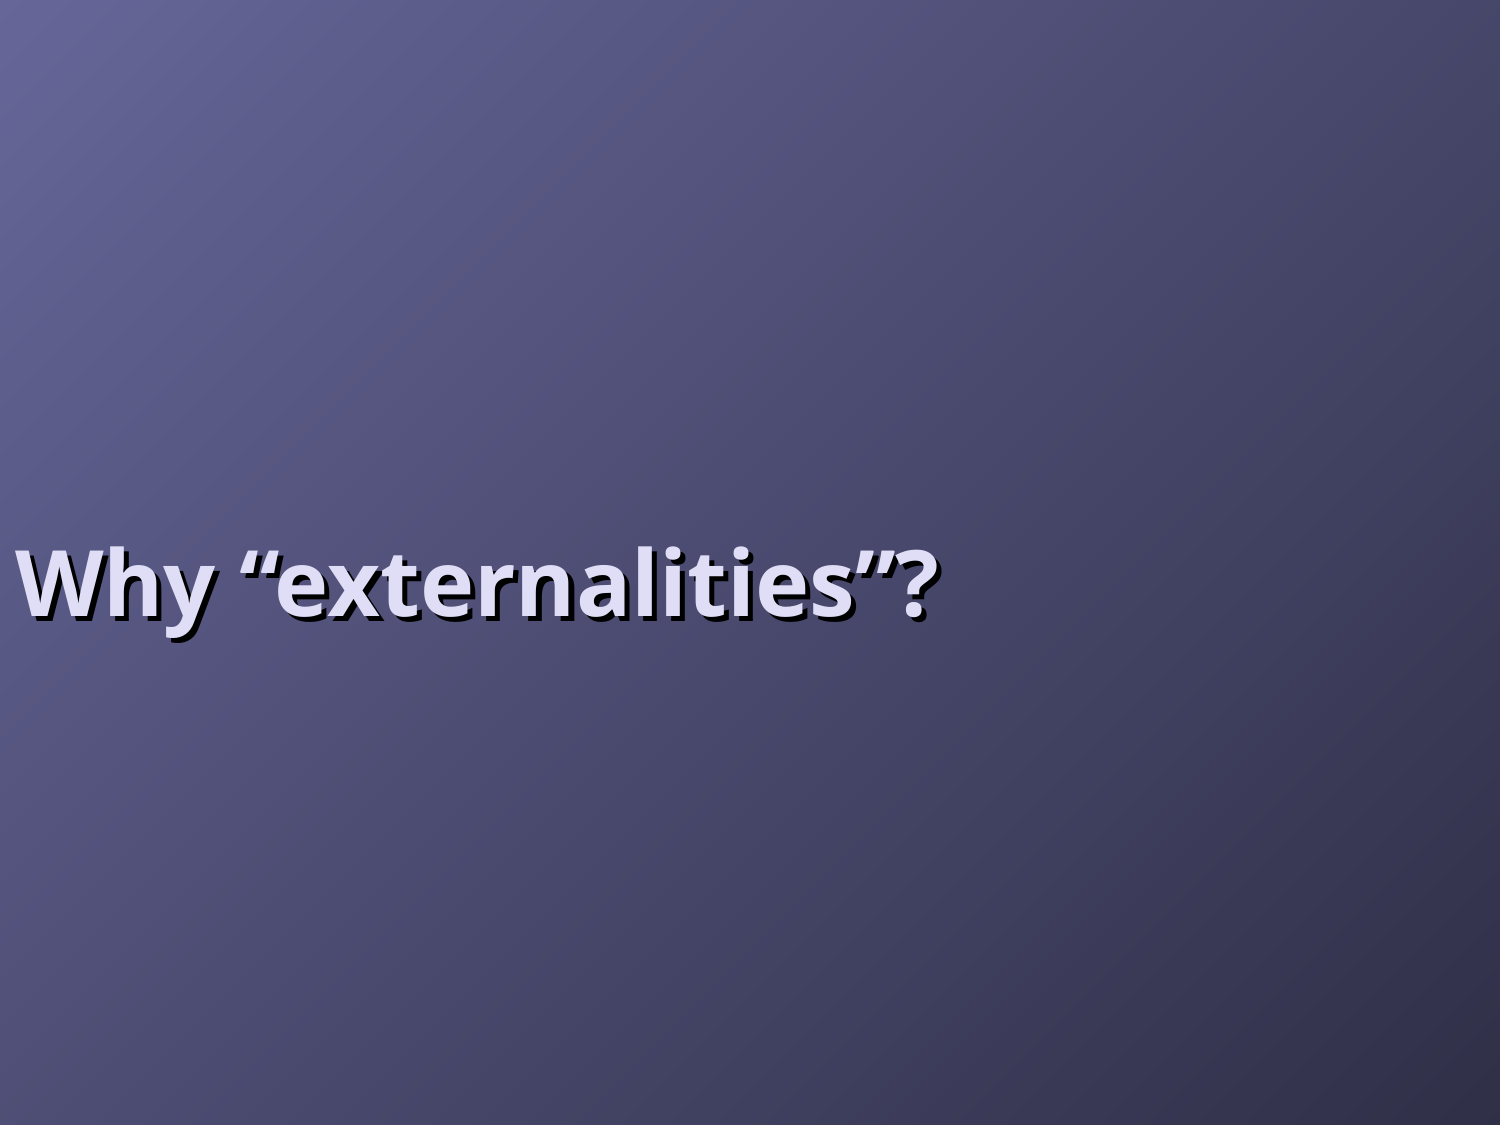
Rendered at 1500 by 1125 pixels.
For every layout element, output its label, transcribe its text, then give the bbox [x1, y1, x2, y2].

title Why “externalities”? [0, 487, 1500, 676]
